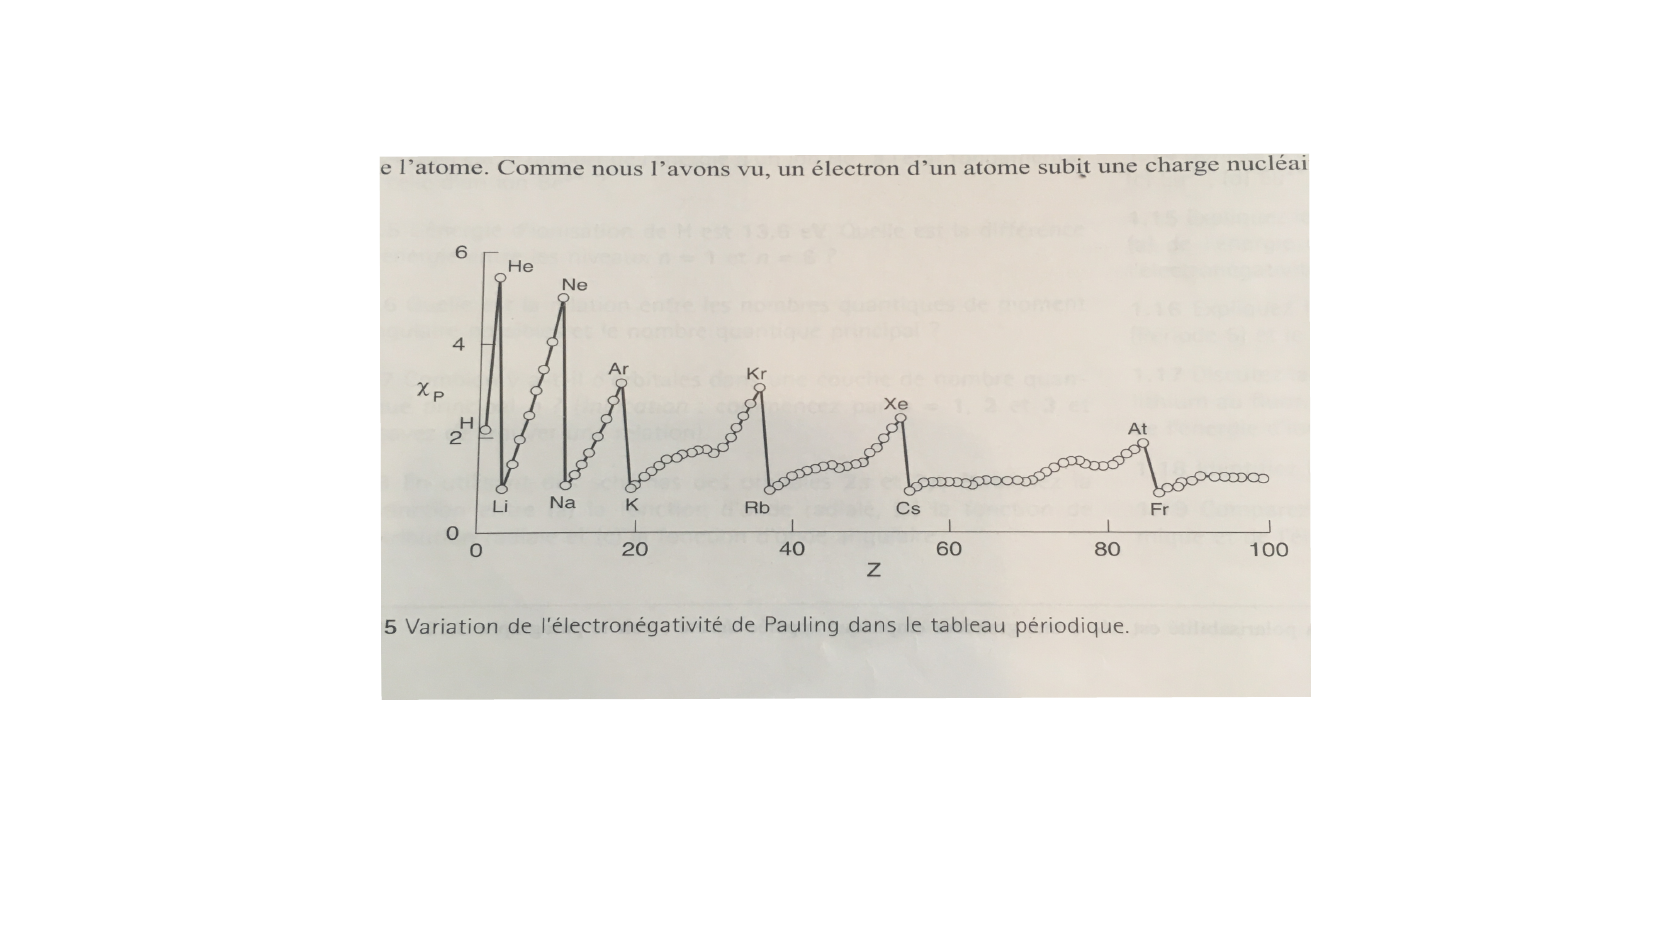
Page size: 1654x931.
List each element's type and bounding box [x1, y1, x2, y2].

picture [379, 153, 1312, 700]
